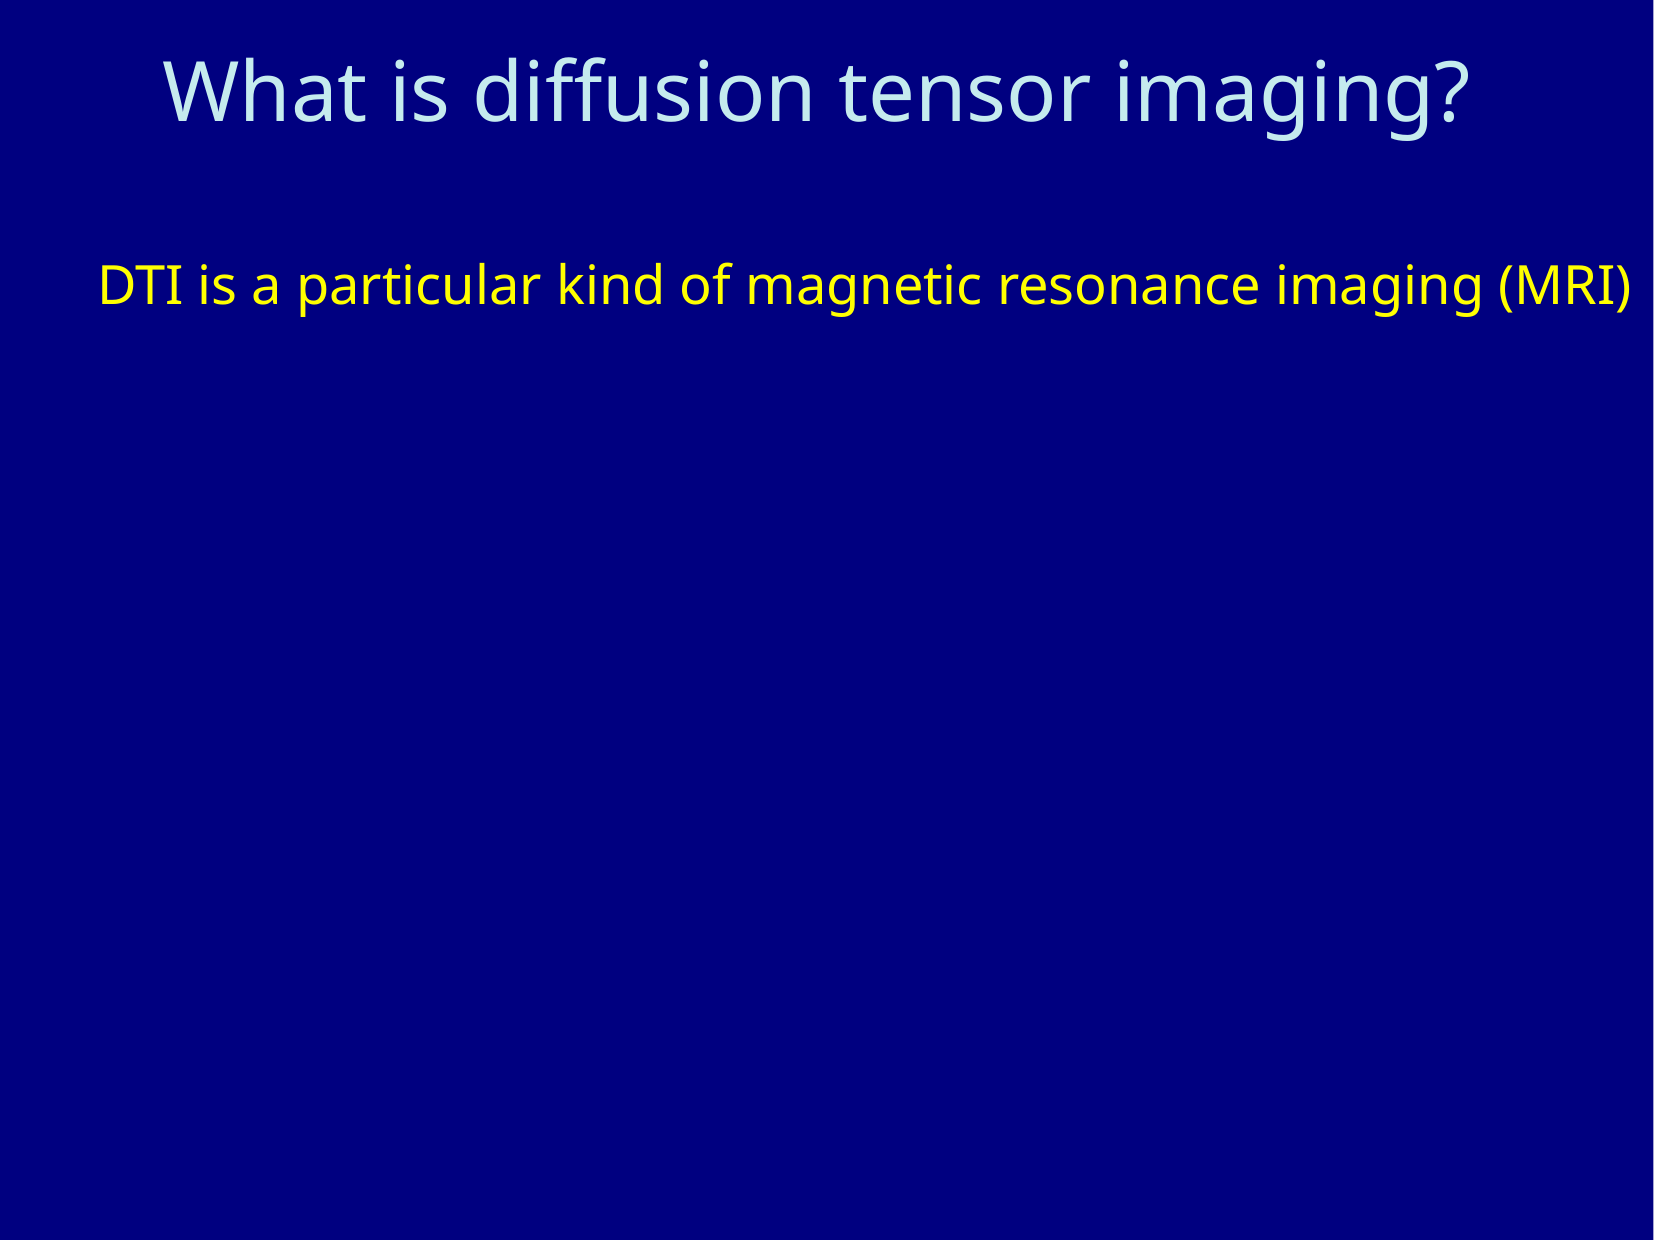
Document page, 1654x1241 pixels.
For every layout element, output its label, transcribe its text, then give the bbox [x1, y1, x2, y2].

title What is diffusion tensor imaging? [0, 12, 1635, 163]
text_box DTI is a particular kind of magnetic resonance imaging (MRI) [82, 238, 1554, 328]
